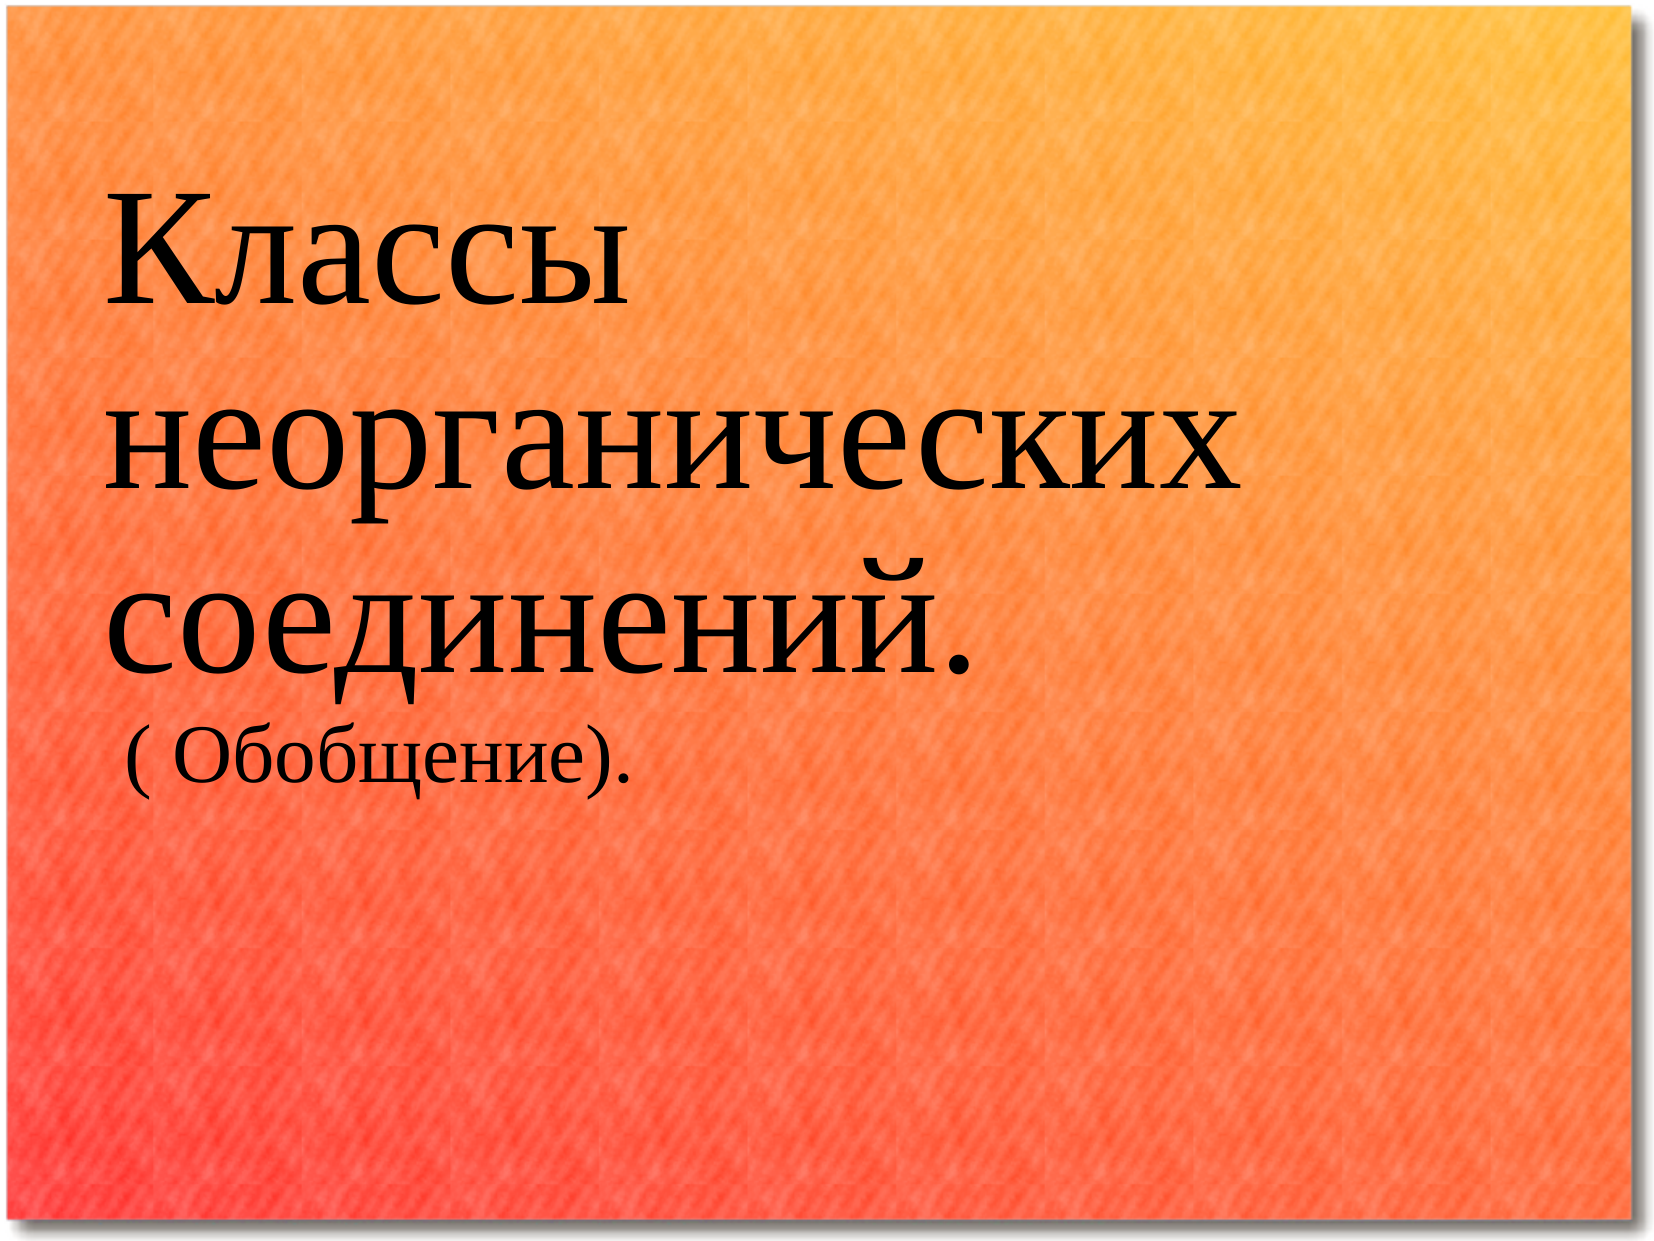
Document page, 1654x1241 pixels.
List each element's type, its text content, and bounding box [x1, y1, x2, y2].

text_box Классы неорганических соединений. ( Обобщение). [88, 147, 1565, 975]
